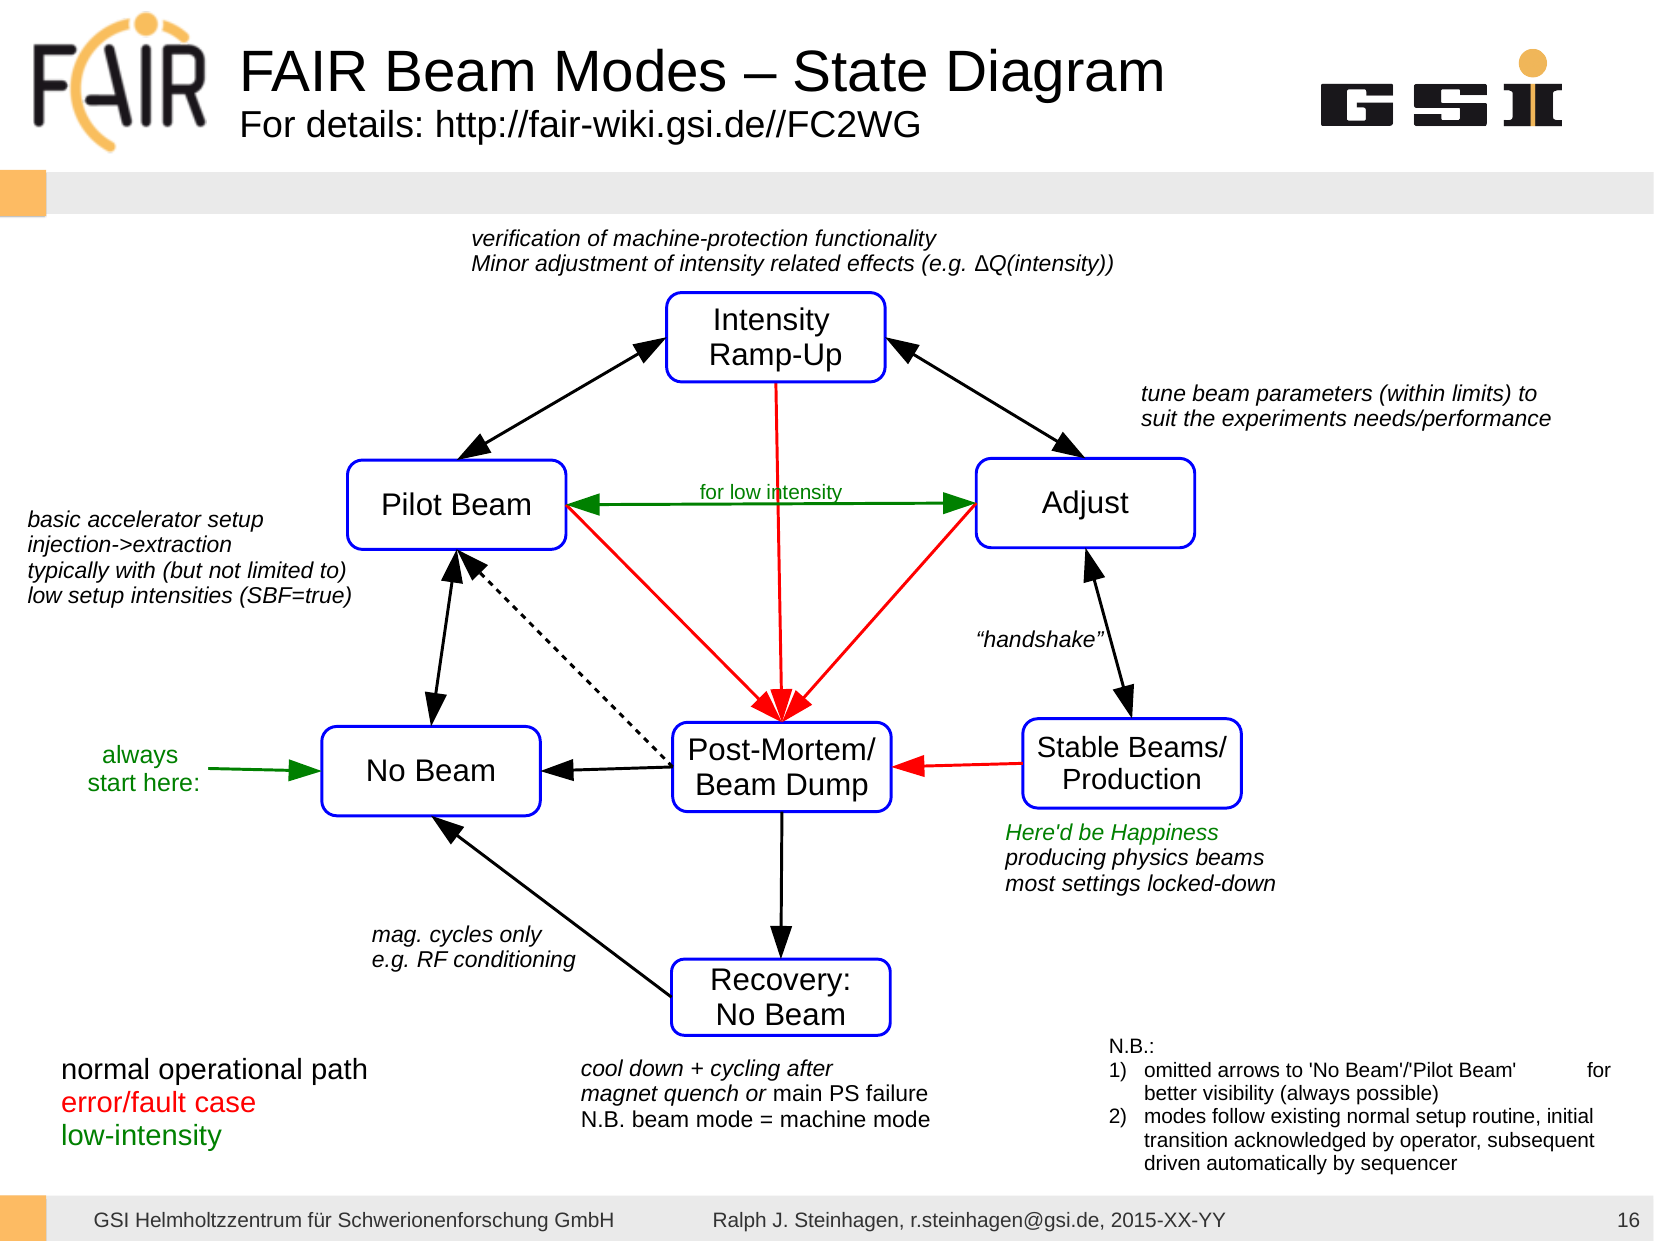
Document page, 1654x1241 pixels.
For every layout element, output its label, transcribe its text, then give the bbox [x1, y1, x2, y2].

text_box always start here: [79, 723, 209, 814]
text_box mag. cycles only e.g. RF conditioning [357, 914, 615, 987]
text_box verification of machine-protection functionality Minor adjustment of intensity related effects (e.g. ∆Q(intensity)) [456, 217, 1198, 291]
text_box normal operational path error/fault case low-intensity [46, 1045, 430, 1177]
picture [1319, 46, 1564, 129]
text_box Stable Beams/ Production [1022, 718, 1242, 809]
text_box tune beam parameters (within limits) to suit the experiments needs/performance [1126, 373, 1612, 446]
text_box Post-Mortem/ Beam Dump [672, 722, 892, 812]
title FAIR Beam Modes – State Diagram For details: http://fair-wiki.gsi.de//FC2WG [239, 23, 1223, 162]
text_box Recovery: No Beam [671, 959, 891, 1036]
text_box “handshake” [961, 619, 1134, 665]
picture [33, 10, 207, 155]
text_box N.B.: omitted arrows to 'No Beam'/'Pilot Beam' for better visibility (always possible) modes follow existing normal setup routine, initial transition acknowledged by operator, subsequent driven automatically by sequencer [1094, 1027, 1638, 1199]
text_box basic accelerator setup injection->extraction typically with (but not limited to) low setup intensities (SBF=true) [12, 498, 405, 628]
text_box Intensity Ramp-Up [666, 292, 886, 382]
text_box cool down + cycling after magnet quench or main PS failure N.B. beam mode = machine mode [566, 1048, 985, 1149]
text_box Here'd be Happiness producing physics beams most settings locked-down [990, 812, 1323, 913]
text_box No Beam [321, 726, 541, 816]
text_box Pilot Beam [347, 460, 566, 550]
text_box Adjust [976, 458, 1195, 548]
